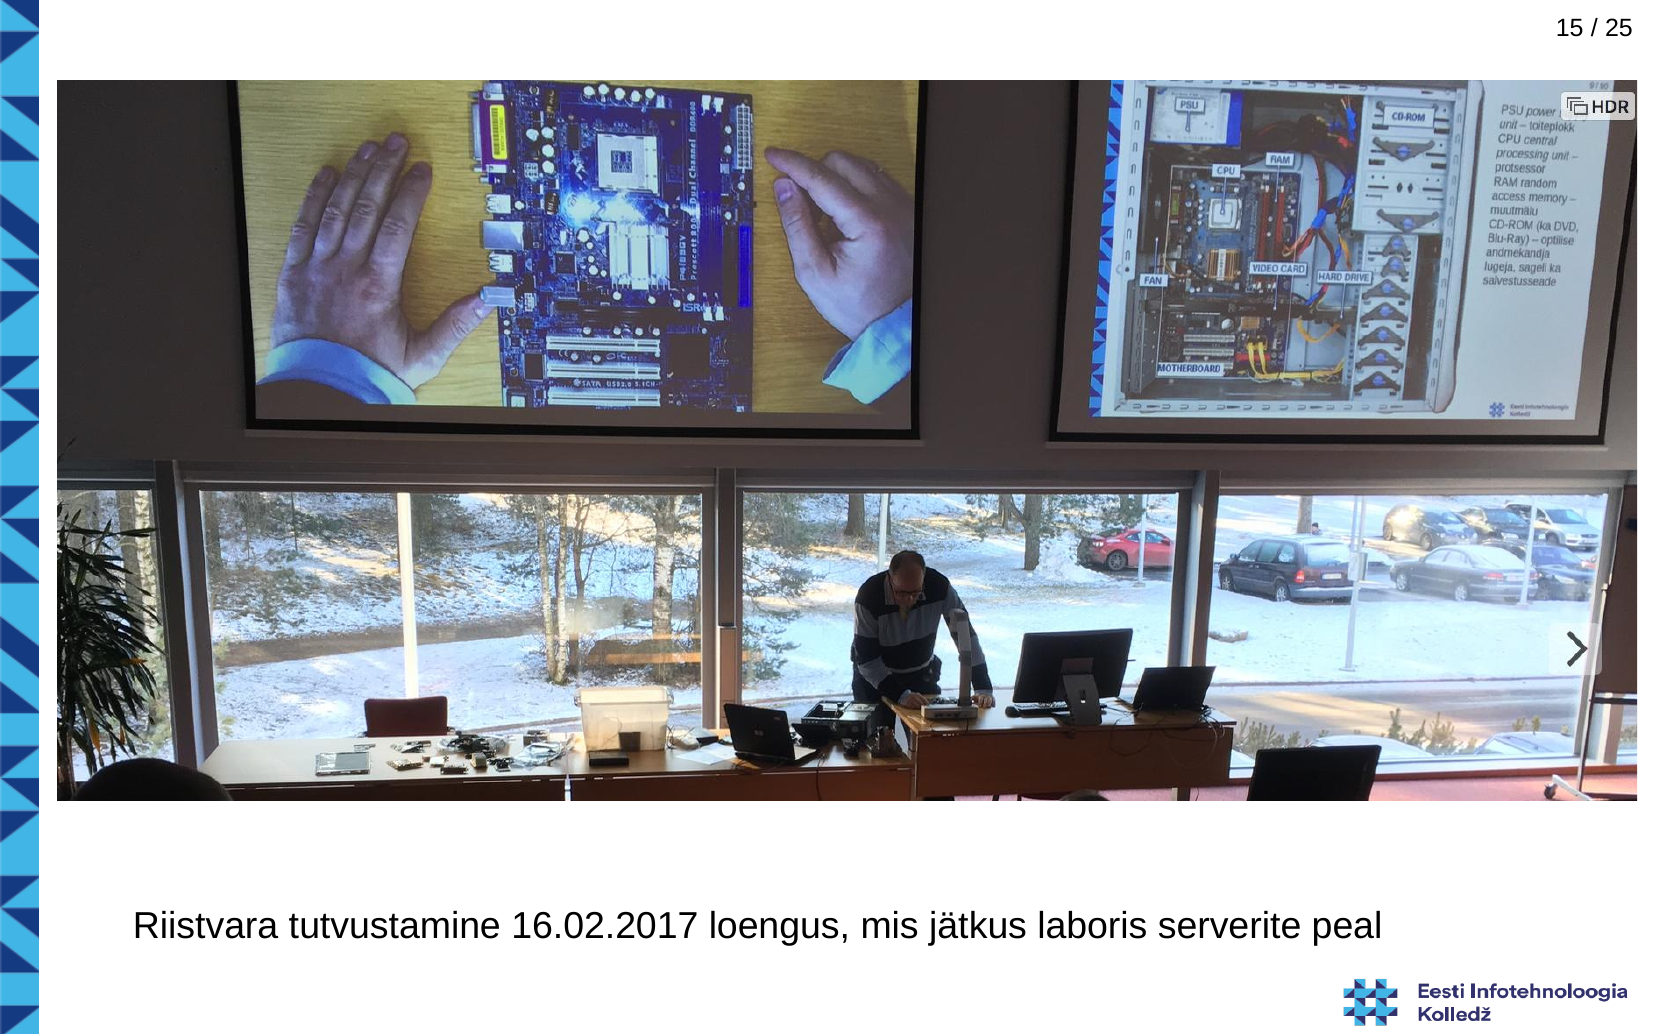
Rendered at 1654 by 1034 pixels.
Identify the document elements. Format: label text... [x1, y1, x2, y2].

picture [57, 80, 1638, 801]
text_box Riistvara tutvustamine 16.02.2017 loengus, mis jätkus laboris serverite peal [118, 897, 1453, 957]
